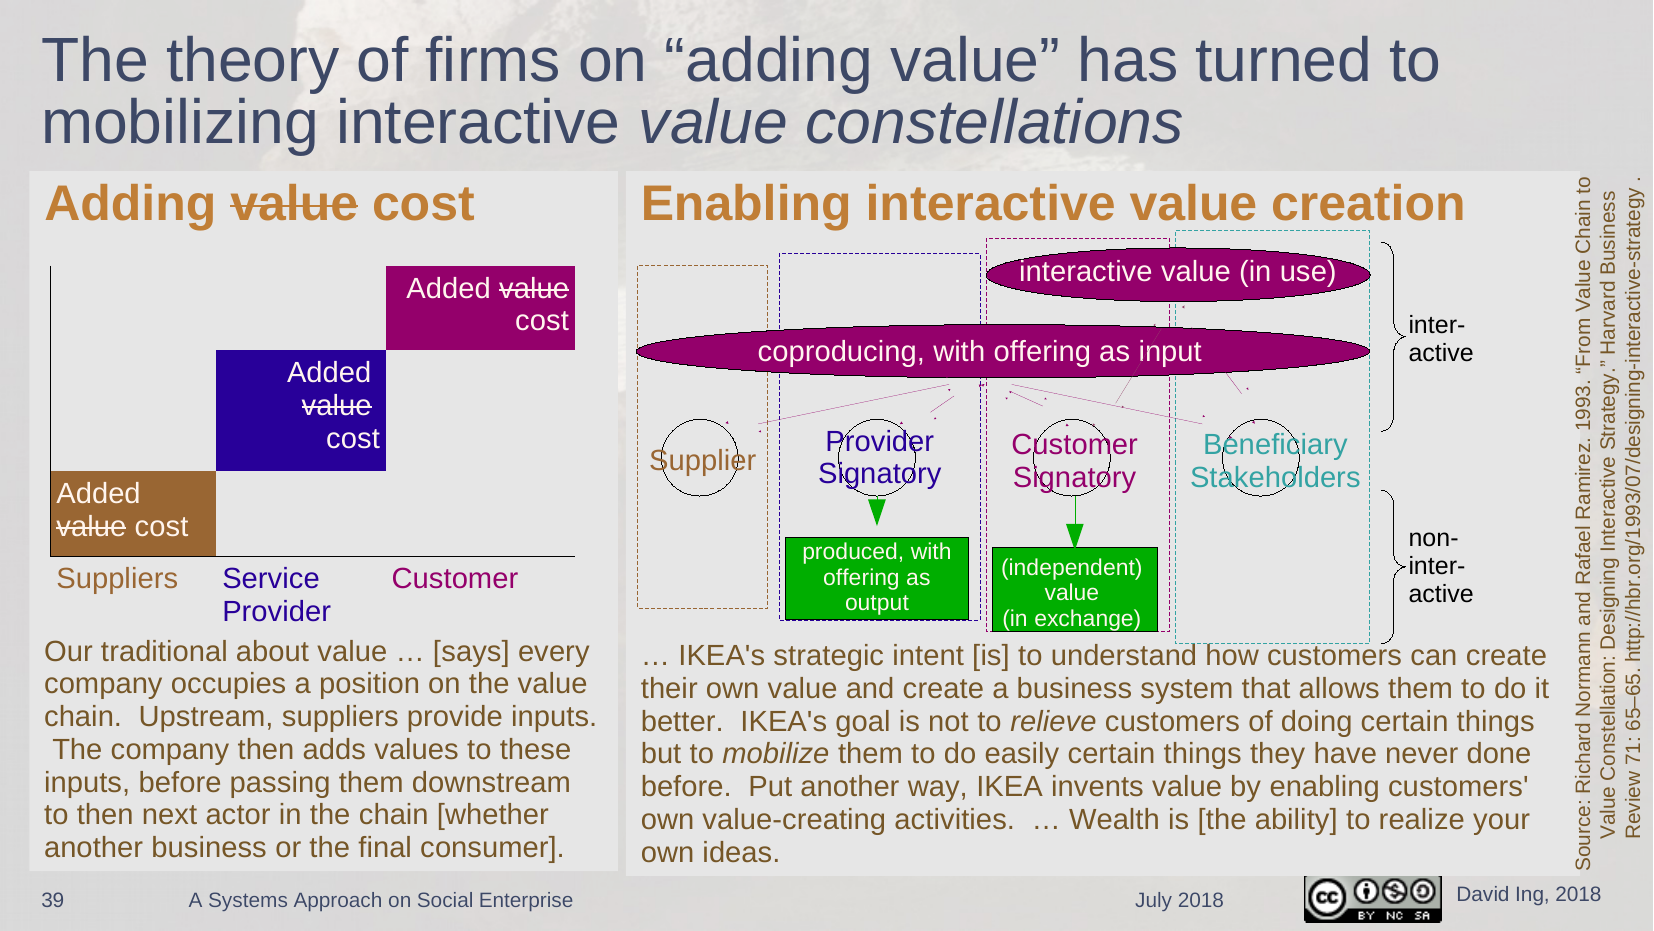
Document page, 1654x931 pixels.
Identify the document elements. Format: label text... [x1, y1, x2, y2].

table_header [51, 266, 216, 350]
text_box [1288, 334, 1370, 368]
text_box Supplier [631, 431, 774, 491]
title The theory of firms on “adding value” has turned to mobilizing interactive value constellations [41, 30, 1613, 174]
table_cell [51, 350, 216, 471]
text_box coproducing, with offering as input [673, 324, 1288, 378]
text_box inter-active [1393, 303, 1501, 372]
picture [1304, 876, 1442, 923]
text_box Customer Signatory [992, 430, 1158, 491]
text_box produced, with offering as output [785, 526, 969, 629]
text_box Adding value cost [29, 167, 585, 247]
table_header Added value cost [386, 266, 575, 350]
table_cell Added value cost [216, 350, 386, 471]
text_box (independent) value (in exchange) [986, 541, 1158, 644]
text_box [636, 339, 673, 364]
table_header [216, 266, 386, 350]
text_box interactive value (in use) [998, 245, 1359, 299]
text_box [986, 265, 998, 284]
text_box … IKEA's strategic intent [is] to understand how customers can create their own value and create a business system that allows them to do it better. IKEA's goal is not to relieve customers of doing certain things but to mobilize them to do easily certain things they have never done before. Put another way, IKEA invents value by enabling customers' own value-creating activities. … Wealth is [the ability] to realize your own ideas. [625, 171, 1561, 876]
text_box non-inter-active [1393, 516, 1501, 615]
text_box Our traditional about value … [says] every company occupies a position on the value chain. Upstream, suppliers provide inputs. The company then adds values to these inputs, before passing them downstream to then next actor in the chain [whether another business or the final consumer]. [29, 171, 618, 872]
table_cell Customer [386, 557, 575, 641]
text_box Source: Richard Normann and Rafael Ramirez. 1993. “From Value Chain to Value Constellation: Designing Interactive Strategy.” Harvard Business Review 71: 65–65. http://hbr.org/1993/07/designing-interactive-strategy . [1561, 134, 1649, 887]
table_cell [386, 350, 575, 471]
table_cell [216, 471, 386, 556]
table_cell Service Provider [216, 557, 386, 641]
text_box Enabling interactive value creation [625, 167, 1533, 295]
table_cell Pursuits: [0, 0, 1653, 931]
table_cell Suppliers [51, 557, 216, 641]
text_box [1359, 265, 1371, 284]
text_box Provider Signatory [791, 430, 969, 485]
table_cell Added value cost [51, 471, 216, 556]
text_box Beneficiary Stakeholders [1175, 425, 1376, 497]
table_cell [386, 471, 575, 556]
